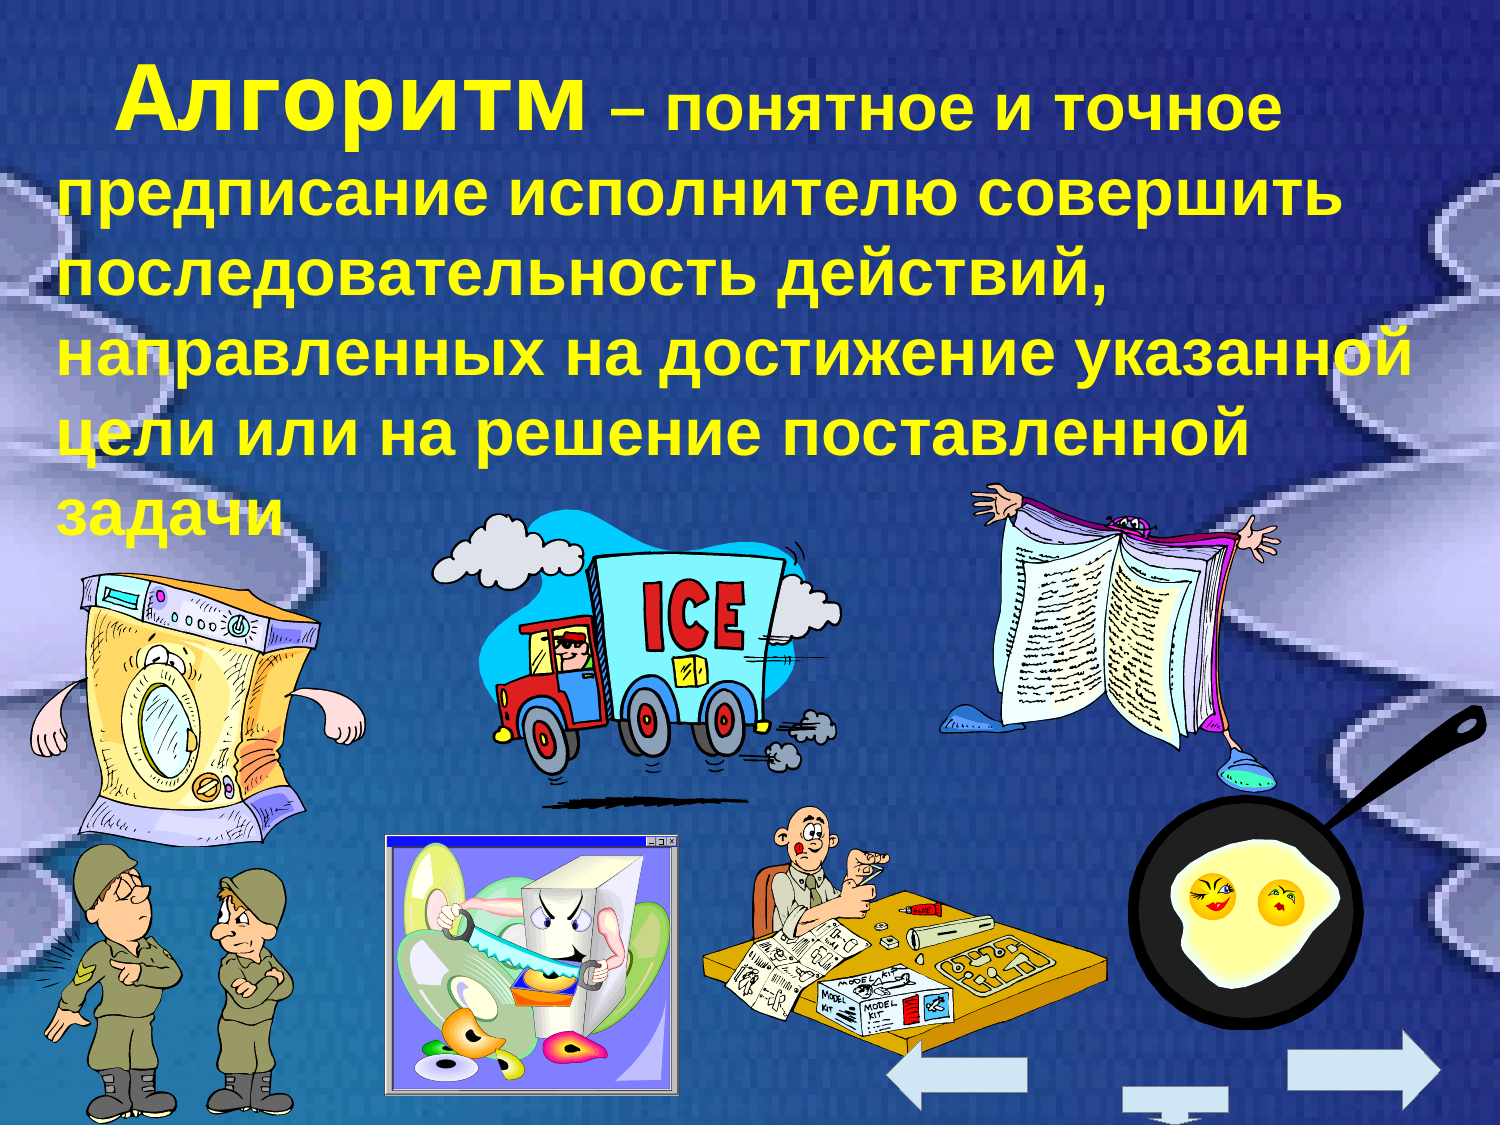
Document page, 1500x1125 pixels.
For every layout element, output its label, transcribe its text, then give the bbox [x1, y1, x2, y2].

text_box [1122, 1086, 1229, 1125]
text_box [885, 1039, 1028, 1111]
text_box [1287, 1029, 1442, 1111]
list Алгоритм – понятное и точное предписание исполнителю совершить последовательность действий, направленных на достижение указанной цели или на решение поставленной задачи [41, 31, 1471, 580]
picture [0, 0, 1500, 1125]
